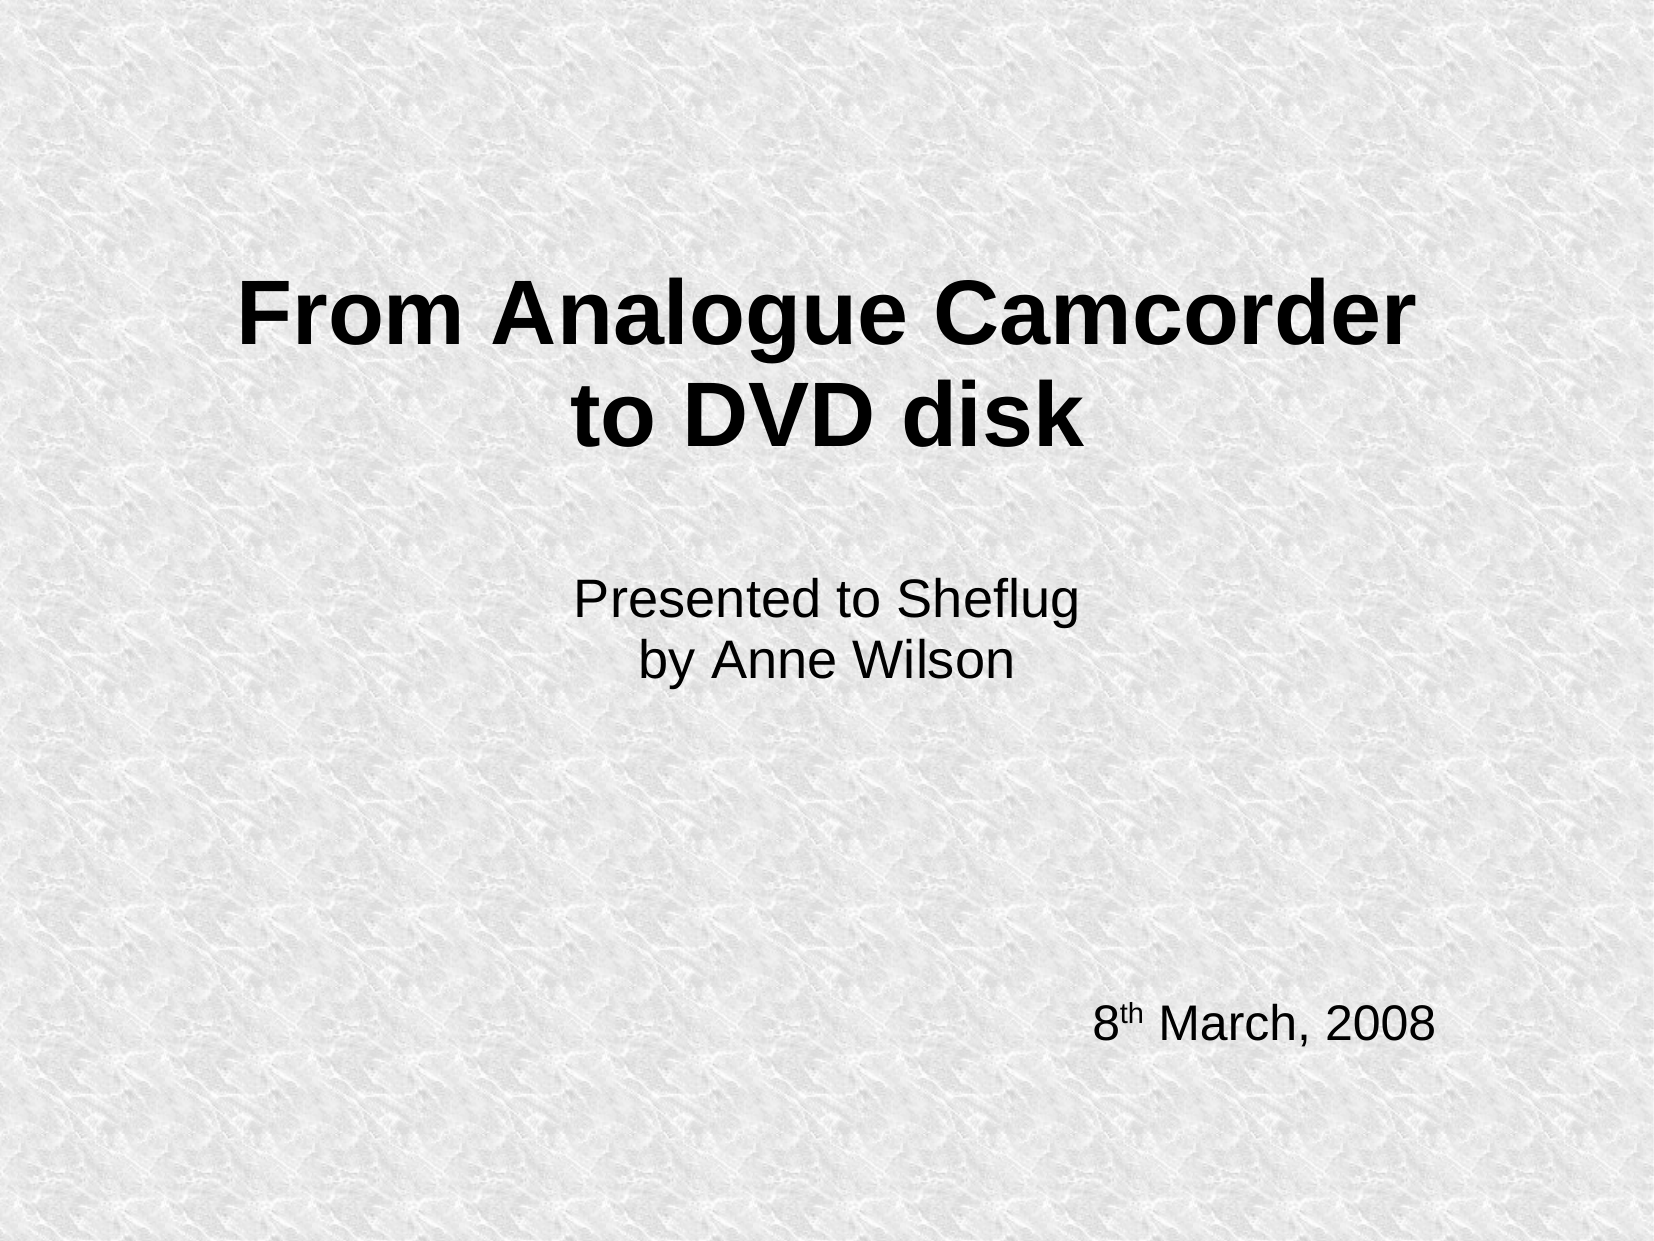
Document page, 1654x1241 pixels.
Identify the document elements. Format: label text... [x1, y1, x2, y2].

list 8th March, 2008 [121, 995, 1534, 1127]
title From Analogue Camcorder to DVD disk Presented to Sheflug by Anne Wilson [121, 102, 1534, 849]
picture [0, 0, 1654, 1241]
